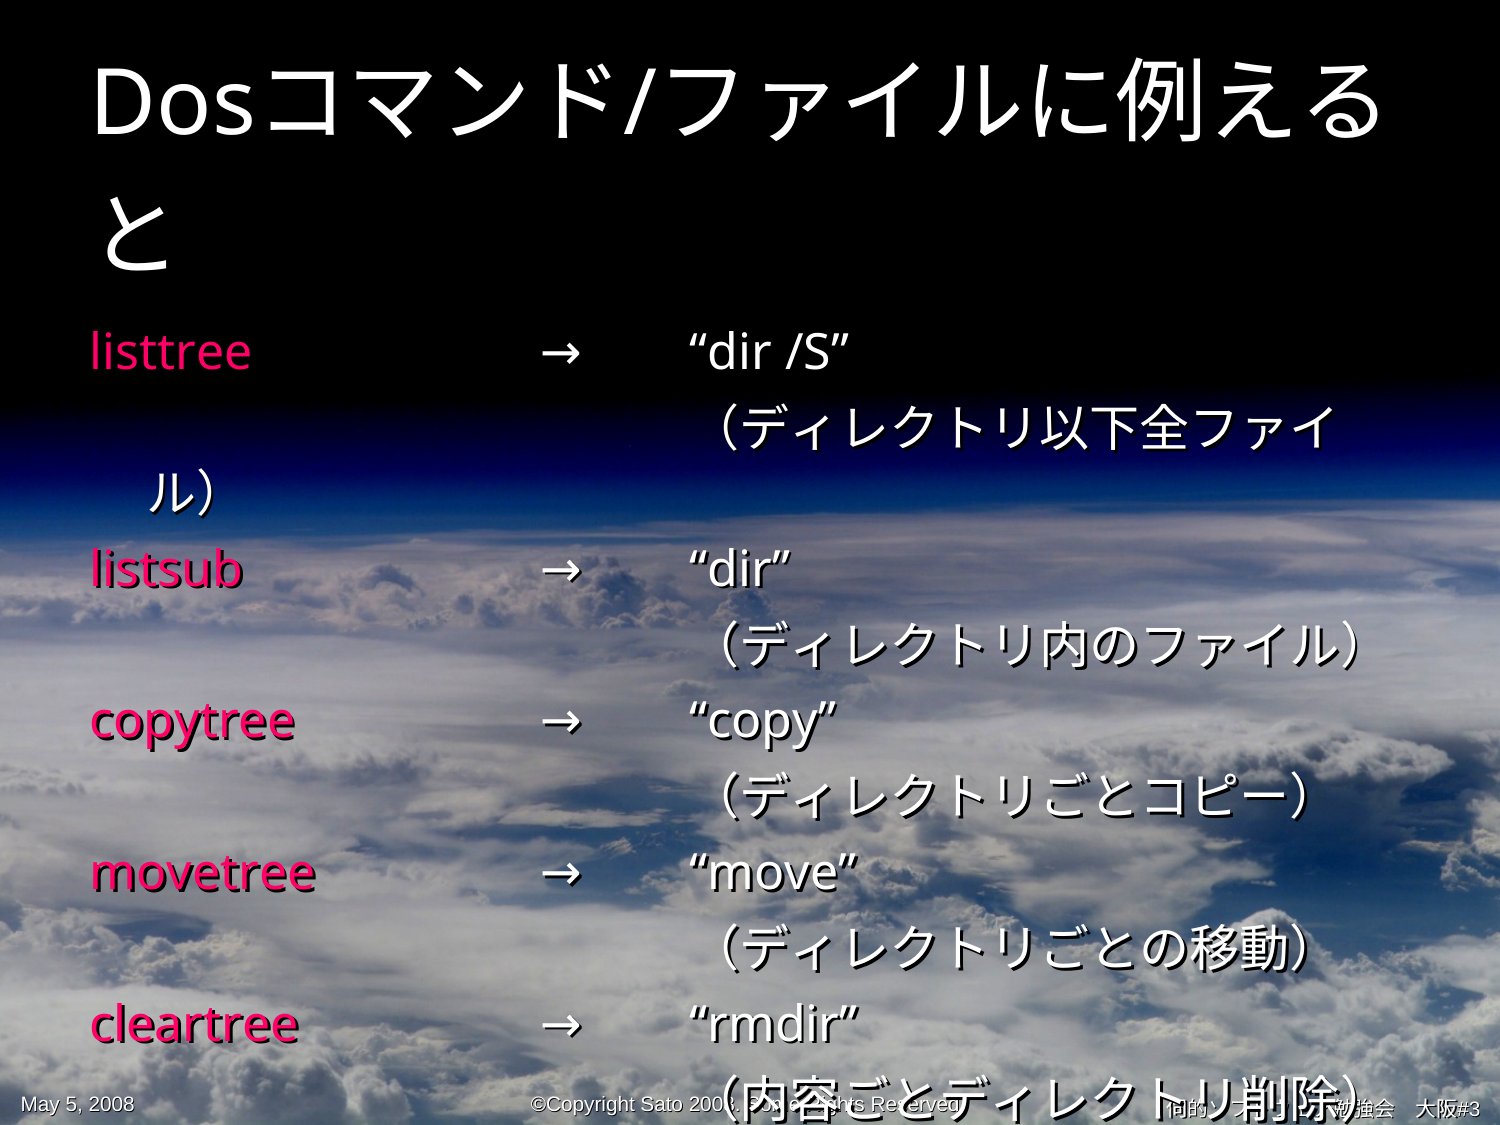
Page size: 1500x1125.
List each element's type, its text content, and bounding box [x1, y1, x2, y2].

title Dosコマンド/ファイルに例えると [75, 47, 1426, 276]
list listtree → “dir /S” （ディレクトリ以下全ファイル） listsub → “dir” （ディレクトリ内のファイル） copytree → “copy” （ディレクトリごとコピー） movetree → “move” （ディレクトリごとの移動） cleartree → “rmdir” （内容ごとディレクトリ削除） [75, 312, 1426, 988]
